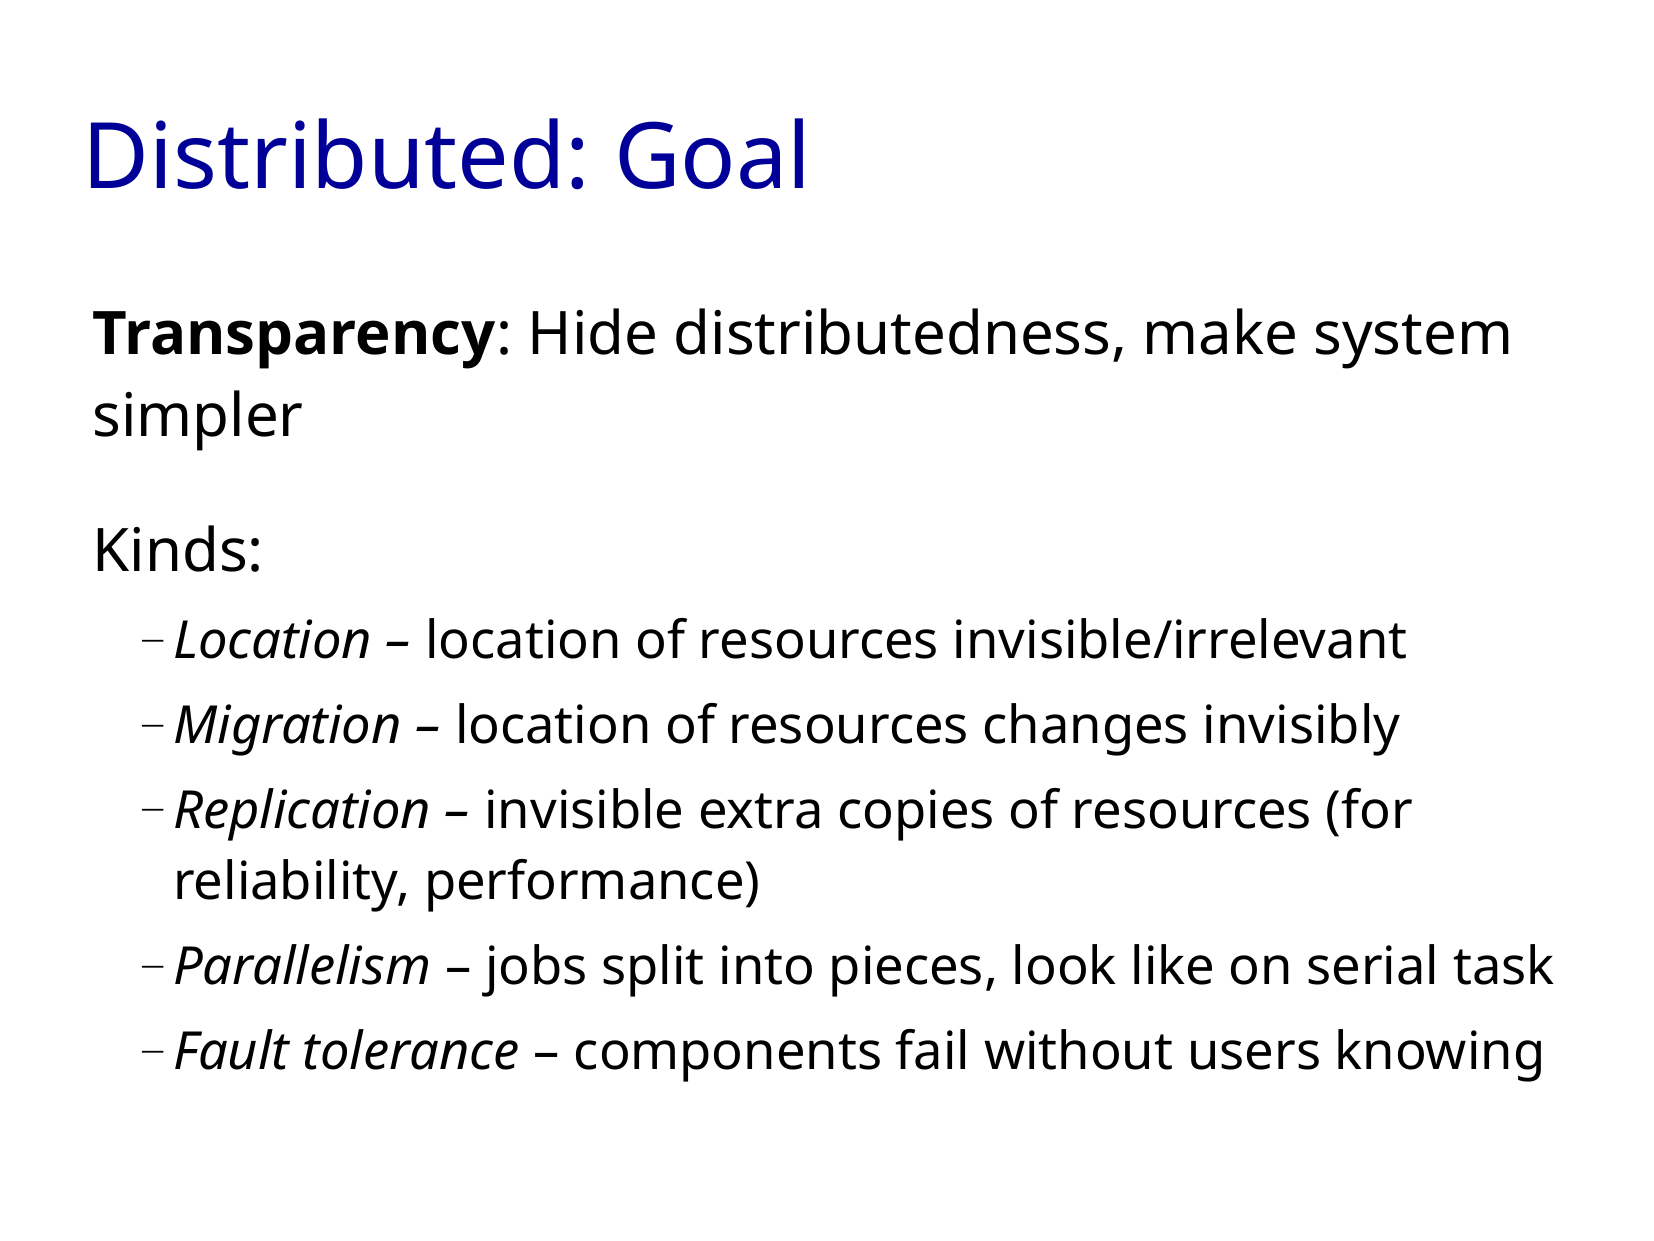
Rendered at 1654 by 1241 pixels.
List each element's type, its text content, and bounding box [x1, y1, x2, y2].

title Distributed: Goal [82, 49, 1571, 257]
list Transparency: Hide distributedness, make system simpler Kinds: Location – location of resources invisible/irrelevant Migration – location of resources changes invisibly Replication – invisible extra copies of resources (for reliability, performance) Parallelism – jobs split into pieces, look like on serial task Fault tolerance – components fail without users knowing [60, 290, 1571, 1096]
